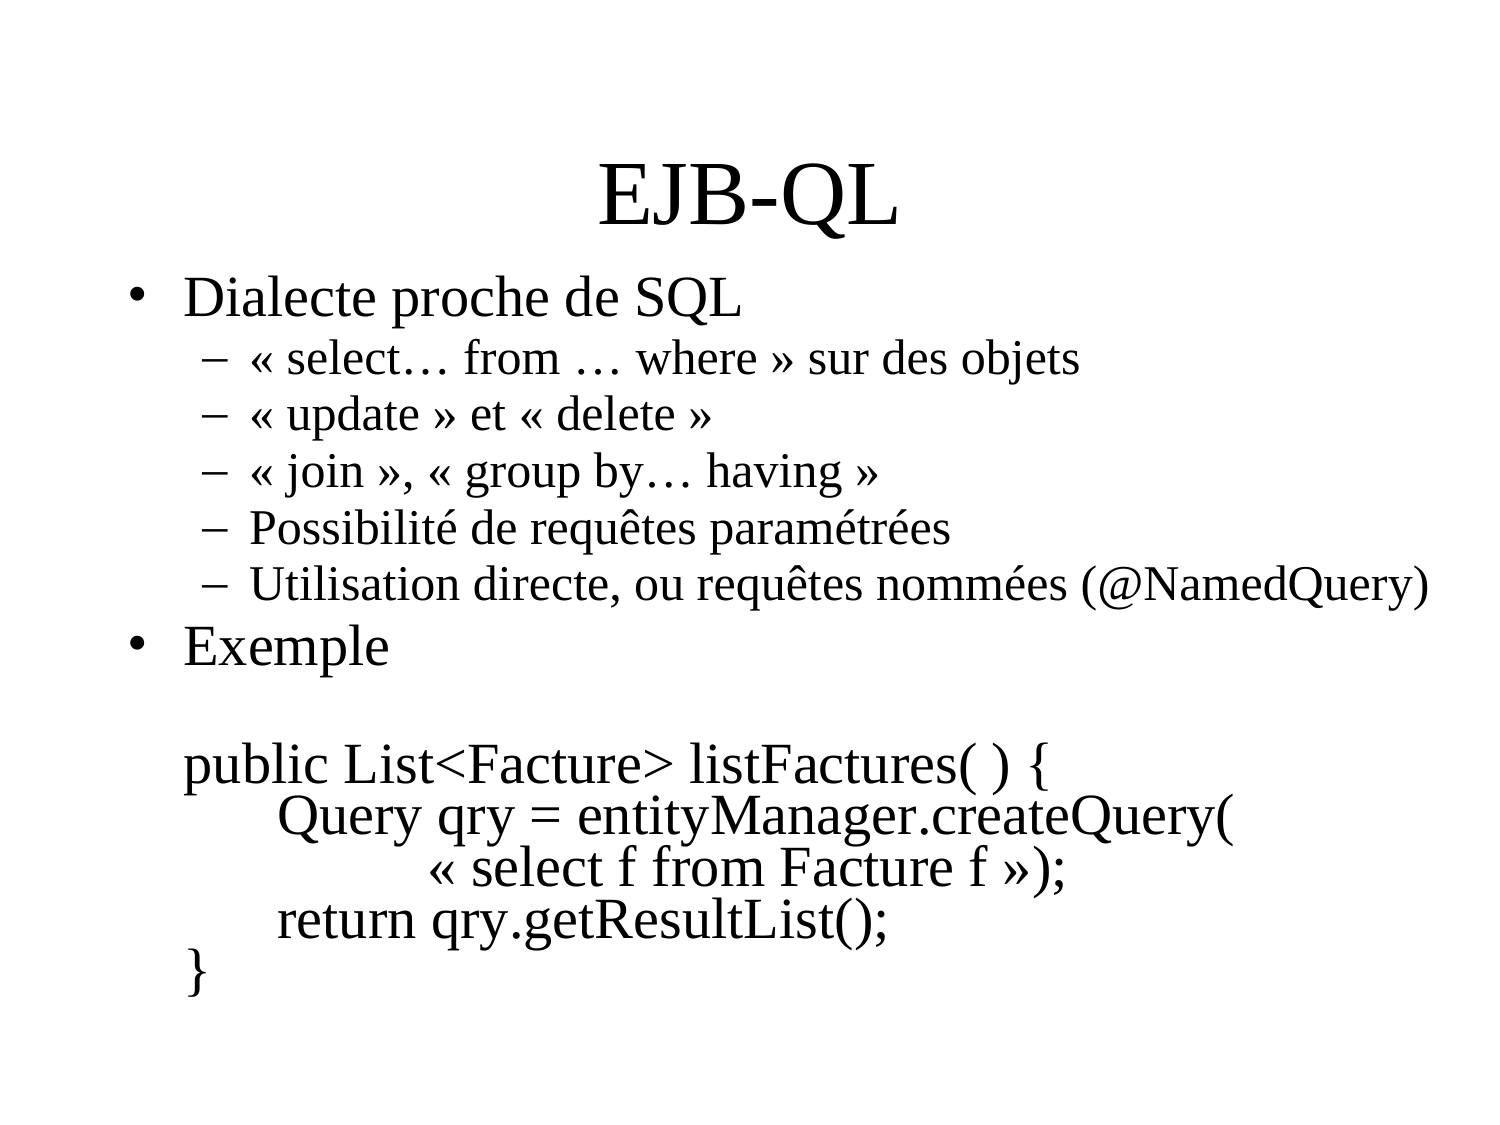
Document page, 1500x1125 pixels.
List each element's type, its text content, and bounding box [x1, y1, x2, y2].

list Dialecte proche de SQL « select… from … where » sur des objets « update » et « delete » « join », « group by… having » Possibilité de requêtes paramétrées Utilisation directe, ou requêtes nommées (@NamedQuery) Exemple public List<Facture> listFactures( ) { Query qry = entityManager.createQuery( « select f from Facture f »); return qry.getResultList(); } [112, 267, 1459, 1071]
title EJB-QL [112, 99, 1388, 267]
